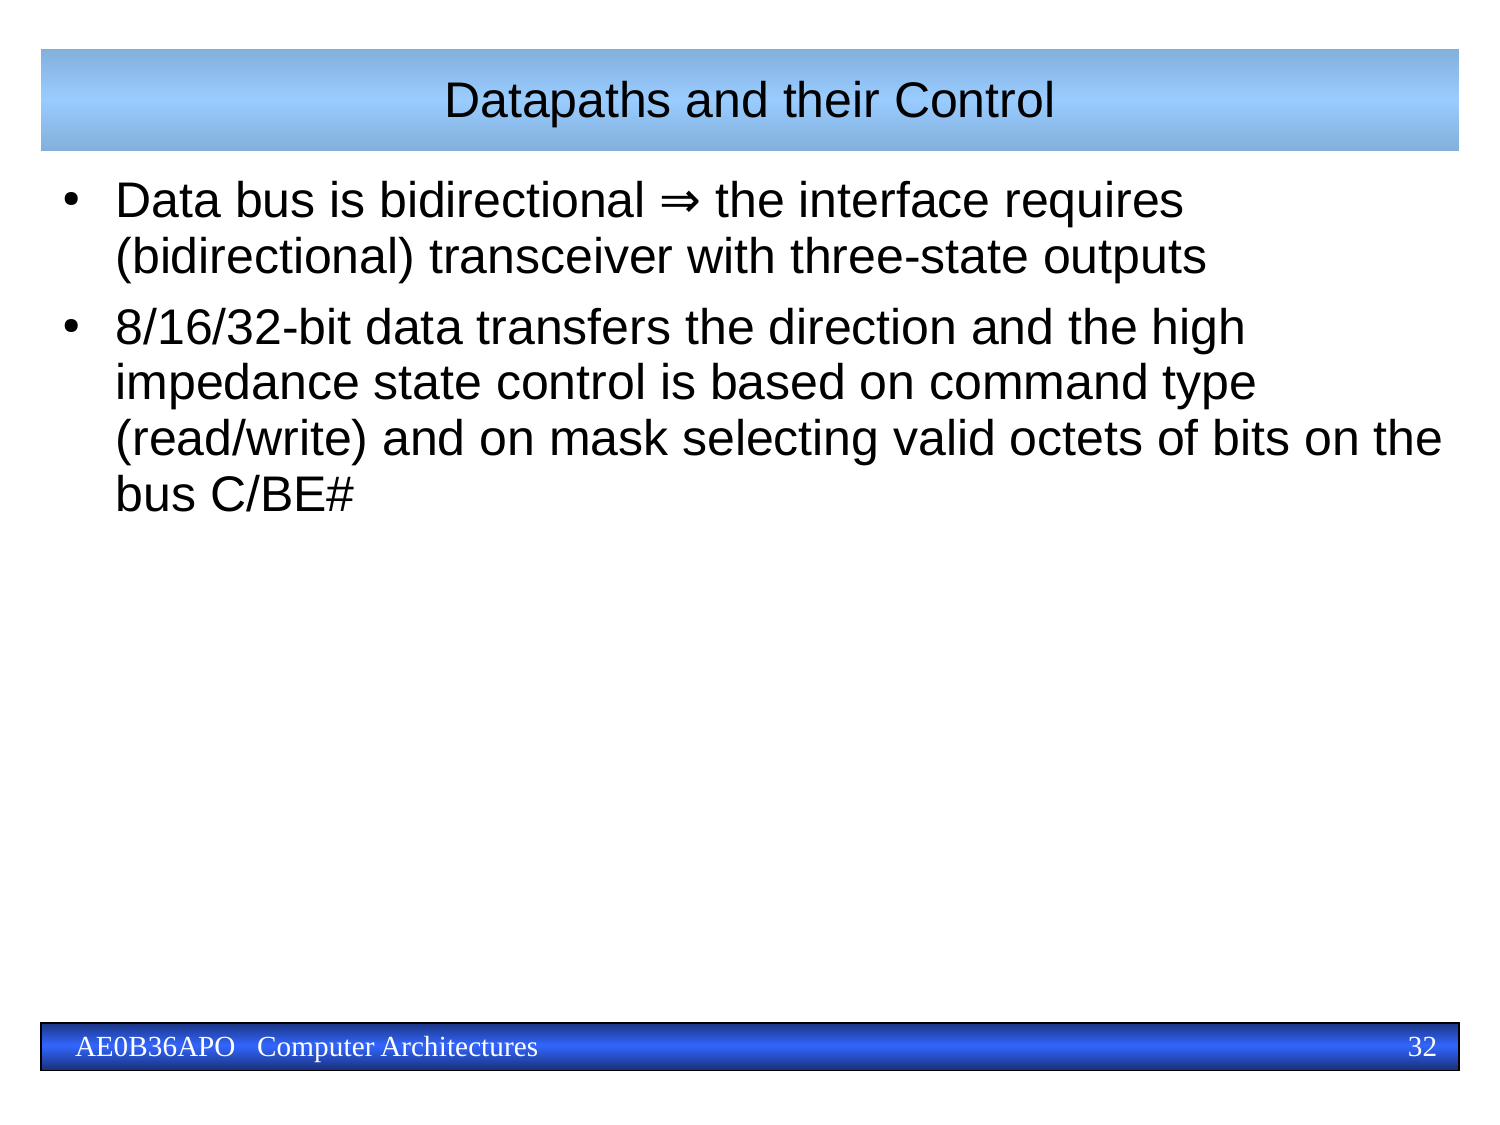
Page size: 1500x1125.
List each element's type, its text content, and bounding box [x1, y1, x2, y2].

title Datapaths and their Control [41, 49, 1459, 151]
list Data bus is bidirectional ⇒ the interface requires (bidirectional) transceiver with three-state outputs 8/16/32-bit data transfers the direction and the high impedance state control is based on command type (read/write) and on mask selecting valid octets of bits on the bus C/BE# [44, 172, 1450, 994]
